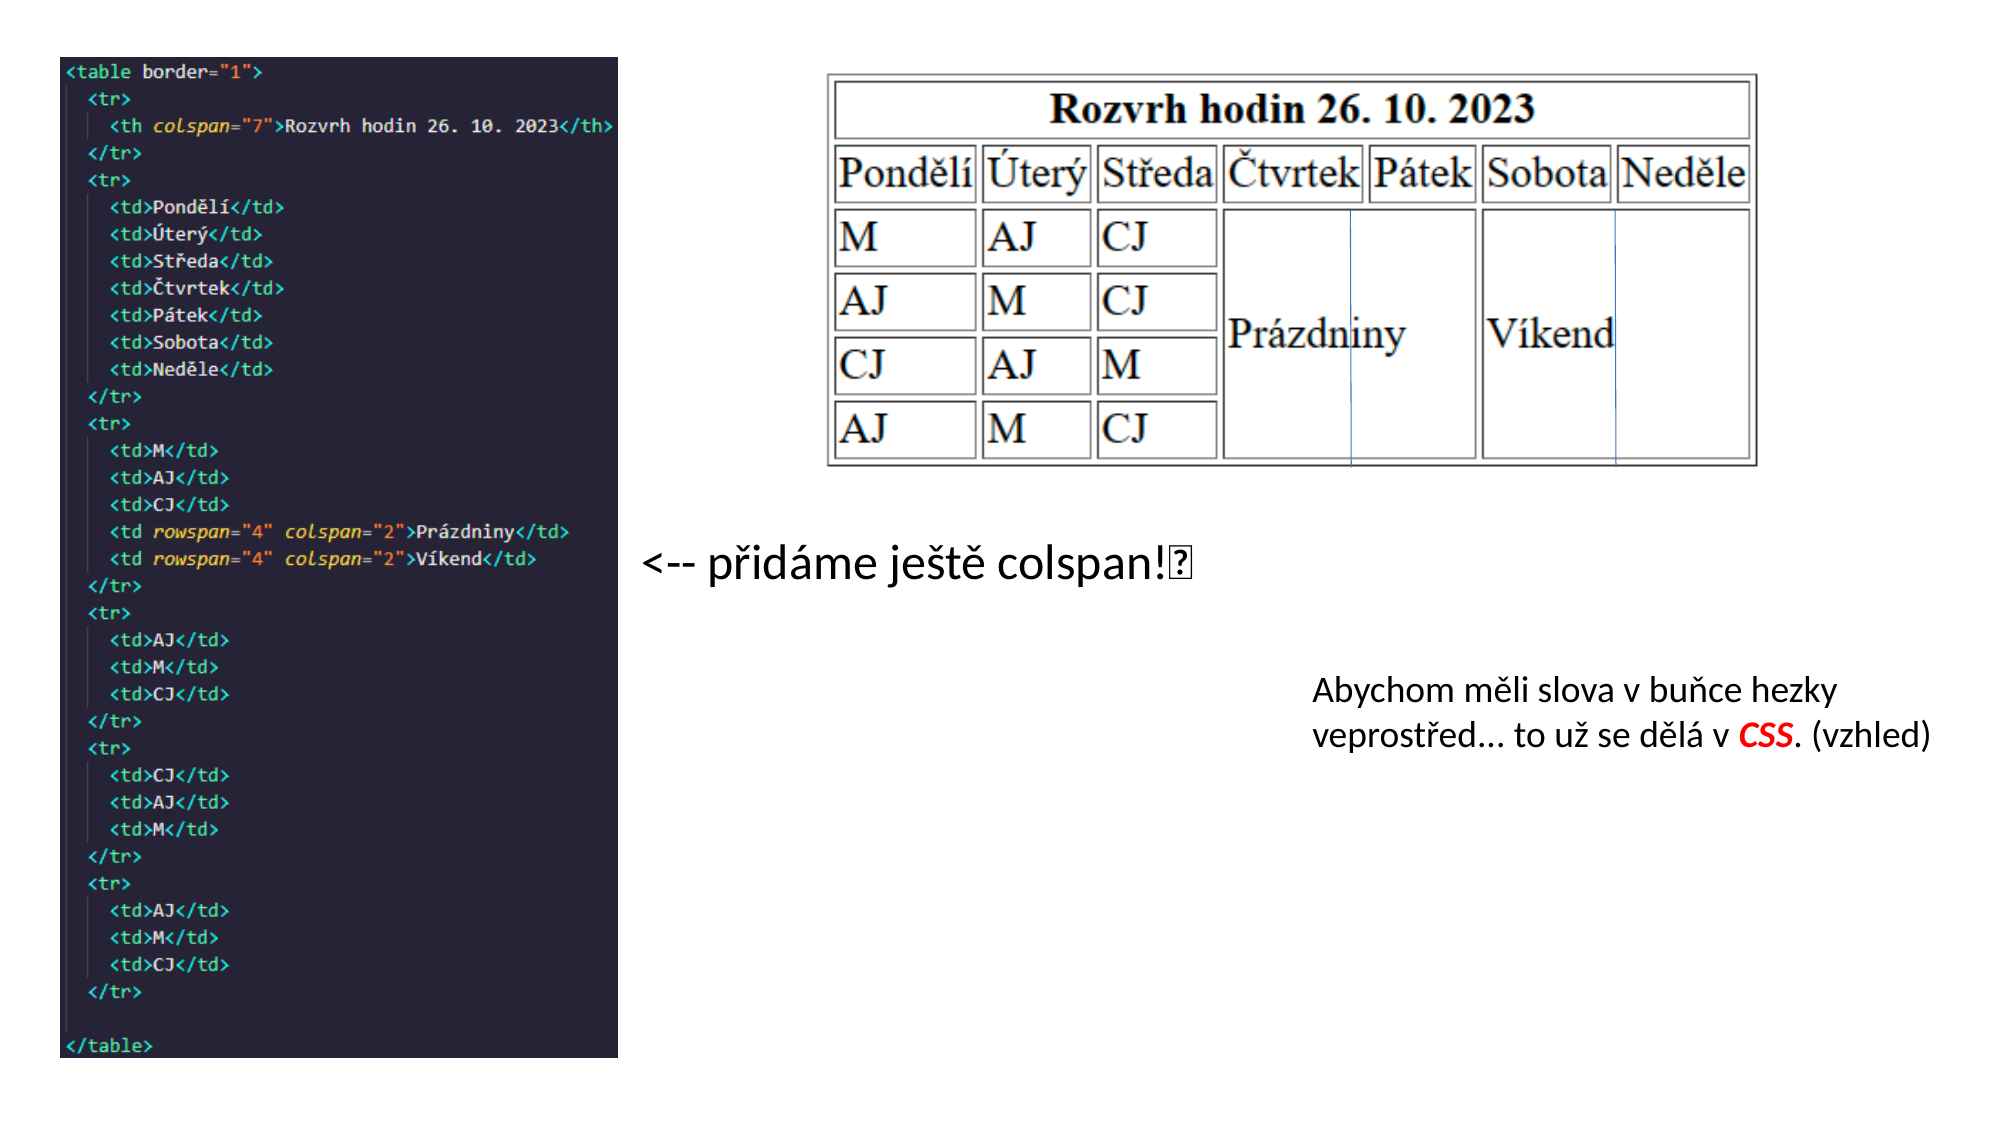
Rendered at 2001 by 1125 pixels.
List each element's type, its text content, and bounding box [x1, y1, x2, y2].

text_box <-- přidáme ještě colspan!💡 [626, 522, 1595, 598]
picture [60, 57, 618, 1058]
text_box Abychom měli slova v buňce hezky veprostřed... to už se dělá v CSS. (vzhled) [1297, 657, 1955, 764]
picture [822, 63, 1767, 476]
